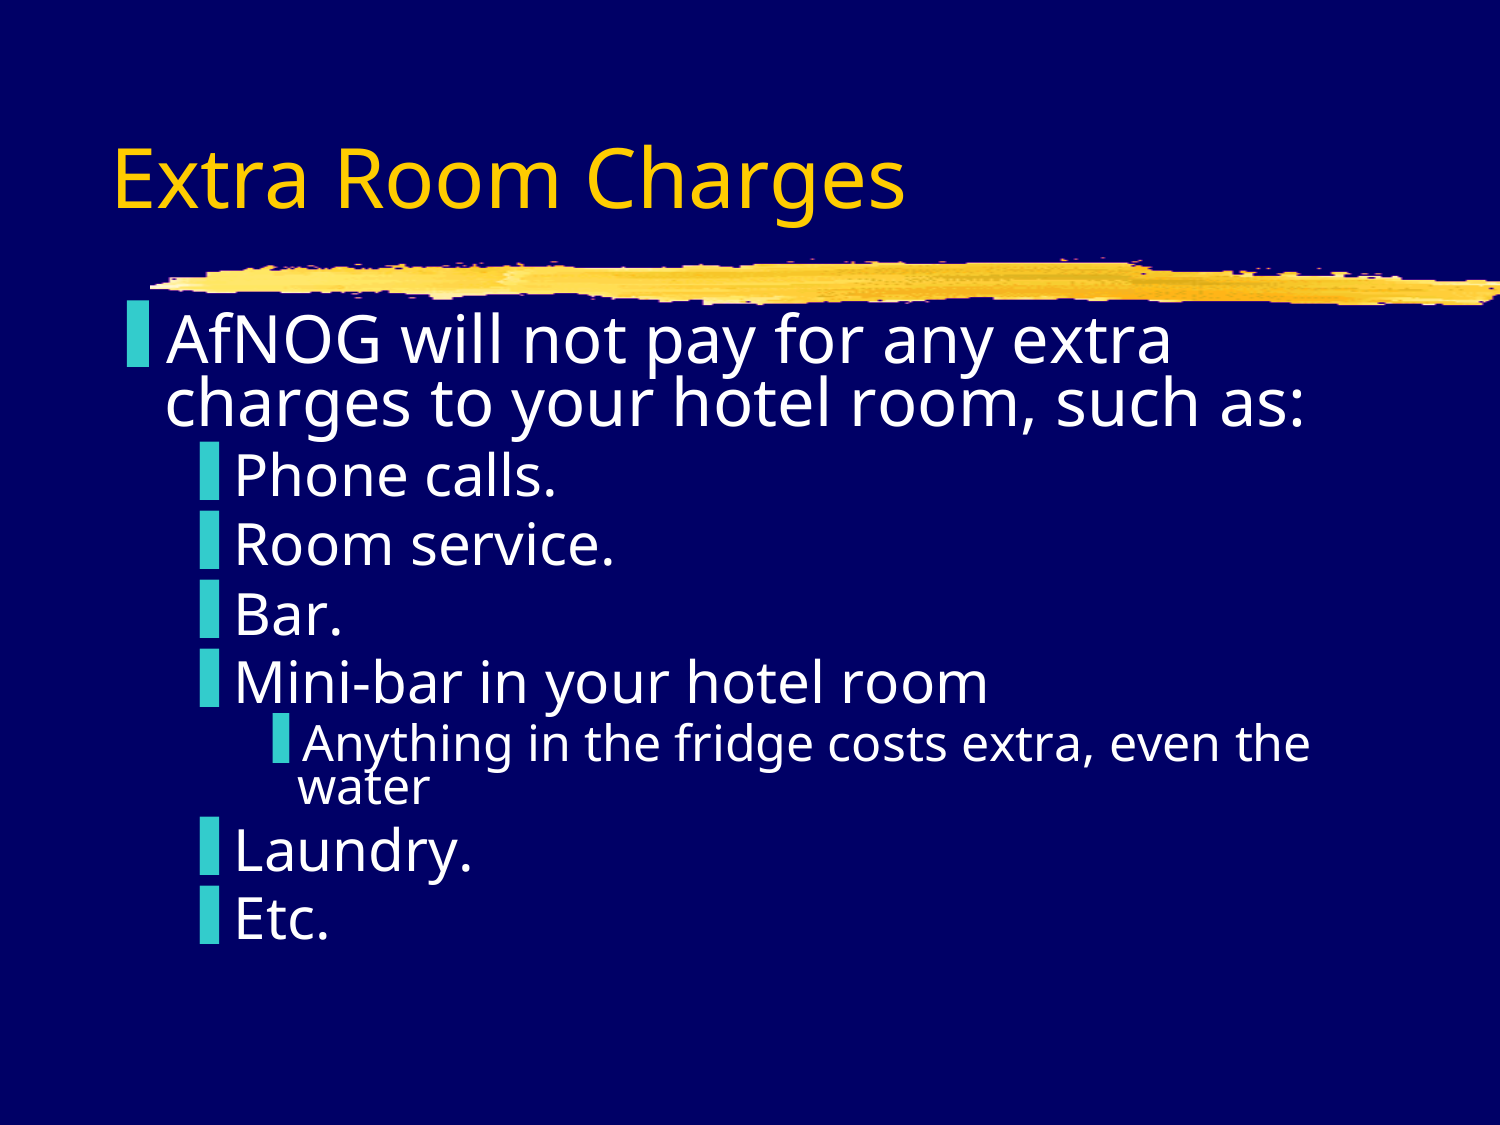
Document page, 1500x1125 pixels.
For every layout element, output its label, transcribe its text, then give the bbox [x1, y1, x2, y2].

list AfNOG will not pay for any extra charges to your hotel room, such as: Phone calls. Room service. Bar. Mini-bar in your hotel room Anything in the fridge costs extra, even the water Laundry. Etc. [110, 312, 1391, 1118]
picture [150, 252, 1500, 316]
title Extra Room Charges [110, 78, 1391, 297]
